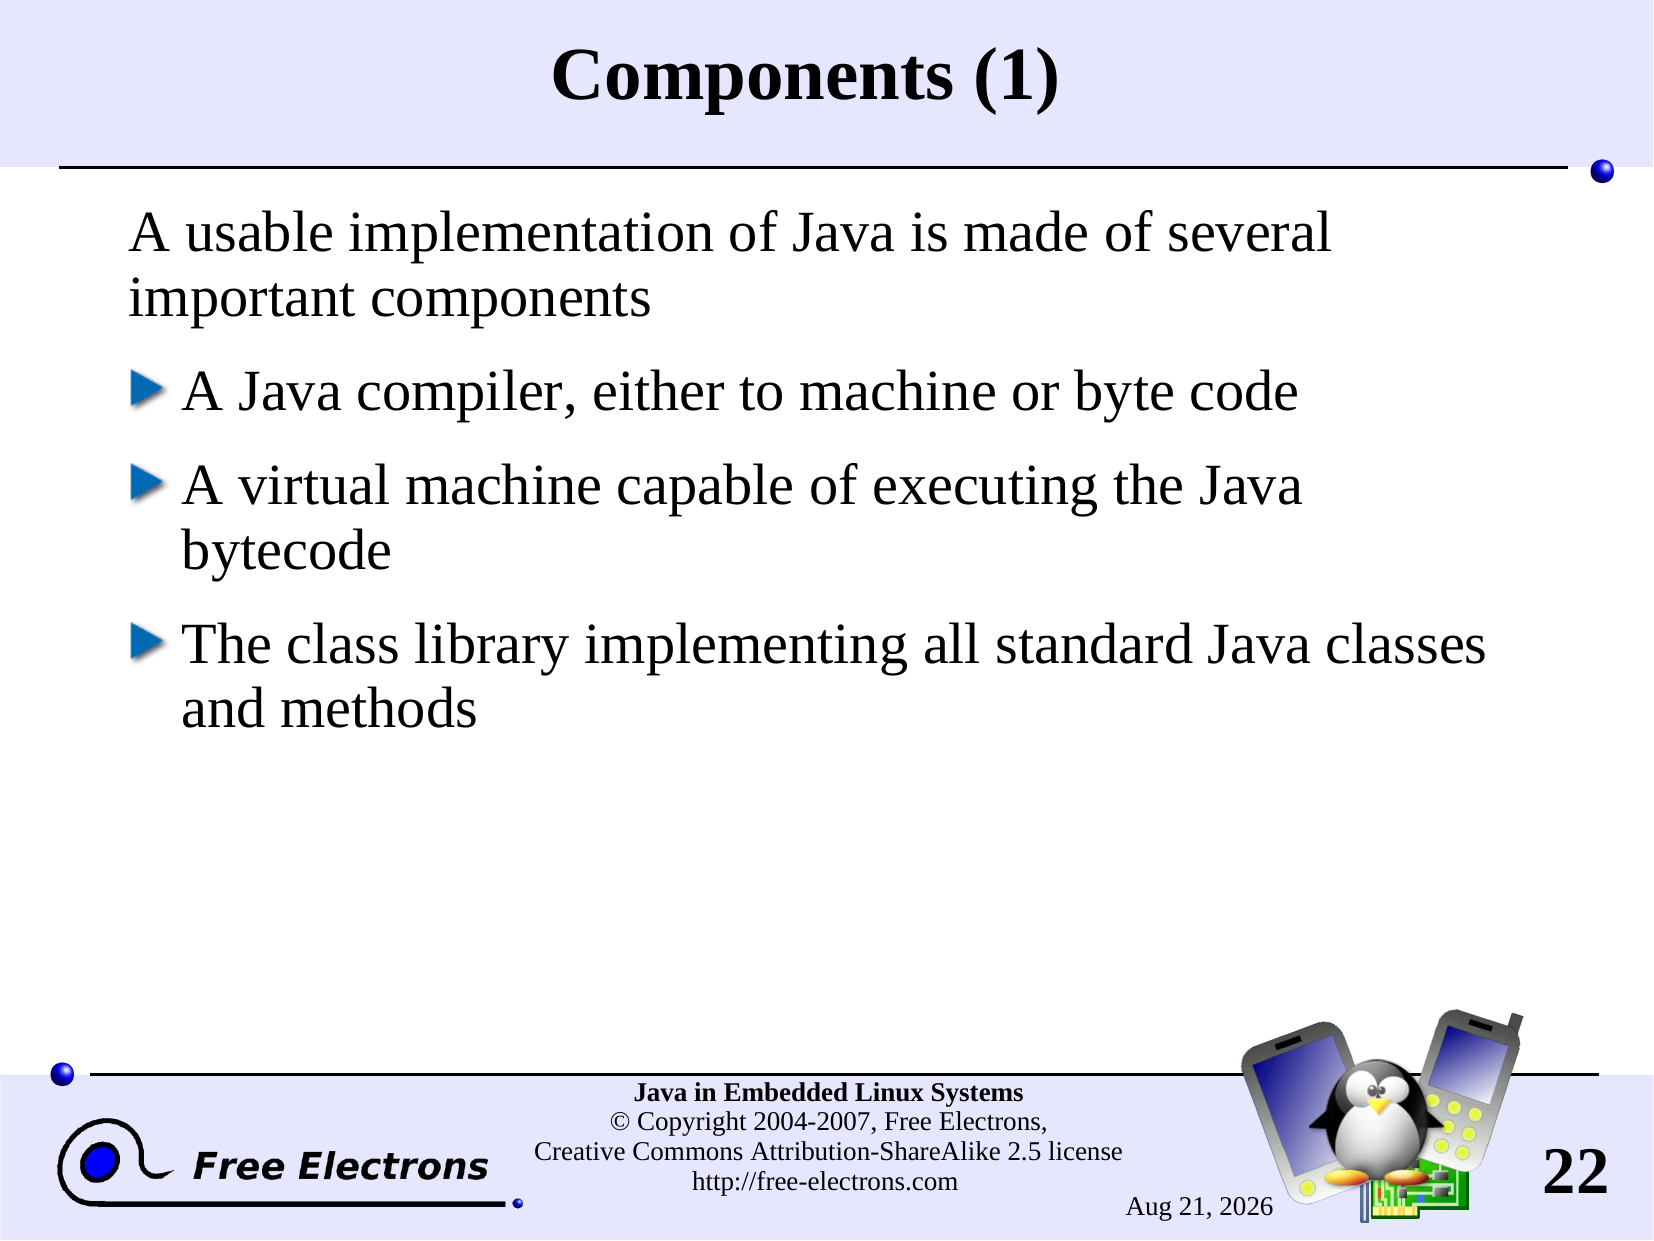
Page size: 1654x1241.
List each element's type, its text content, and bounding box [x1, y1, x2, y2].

picture [50, 1107, 527, 1216]
picture [1225, 1009, 1538, 1241]
title Components (1) [60, 25, 1551, 124]
list A usable implementation of Java is made of several important components A Java compiler, either to machine or byte code A virtual machine capable of executing the Java bytecode The class library implementing all standard Java classes and methods [110, 199, 1523, 1050]
